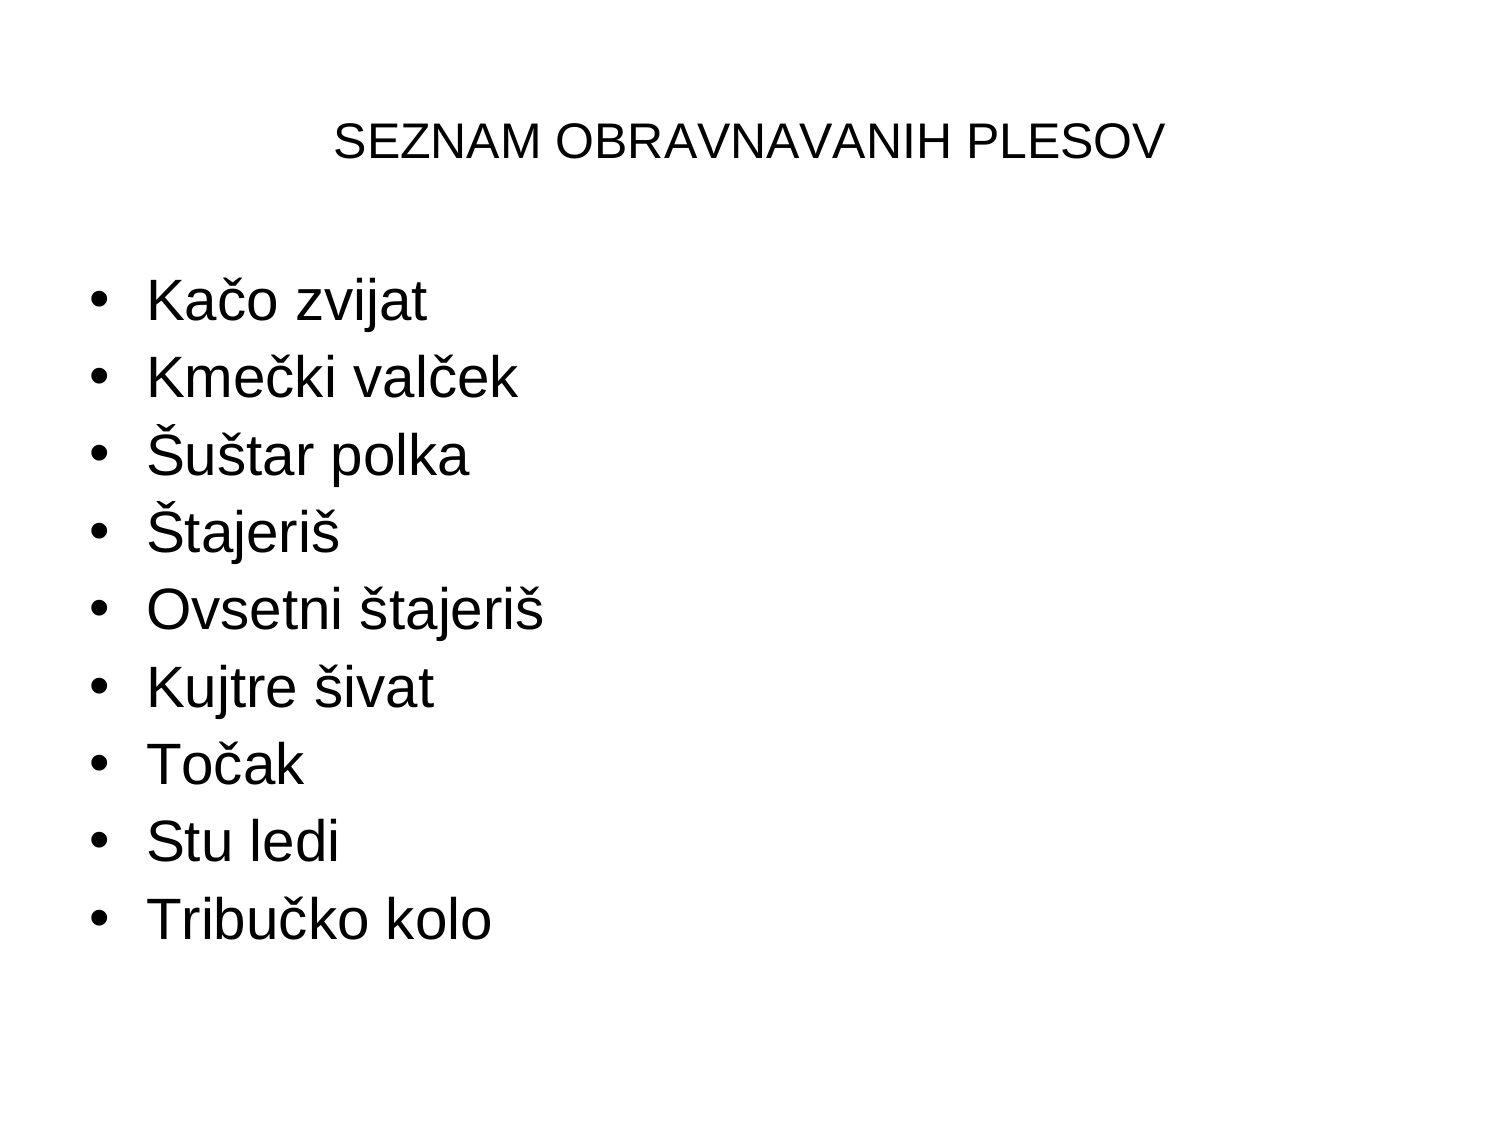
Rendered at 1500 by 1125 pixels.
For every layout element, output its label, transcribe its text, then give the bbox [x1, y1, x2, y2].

title SEZNAM OBRAVNAVANIH PLESOV [75, 45, 1426, 233]
list Kačo zvijat Kmečki valček Šuštar polka Štajeriš Ovsetni štajeriš Kujtre šivat Točak Stu ledi Tribučko kolo [75, 262, 1426, 1006]
